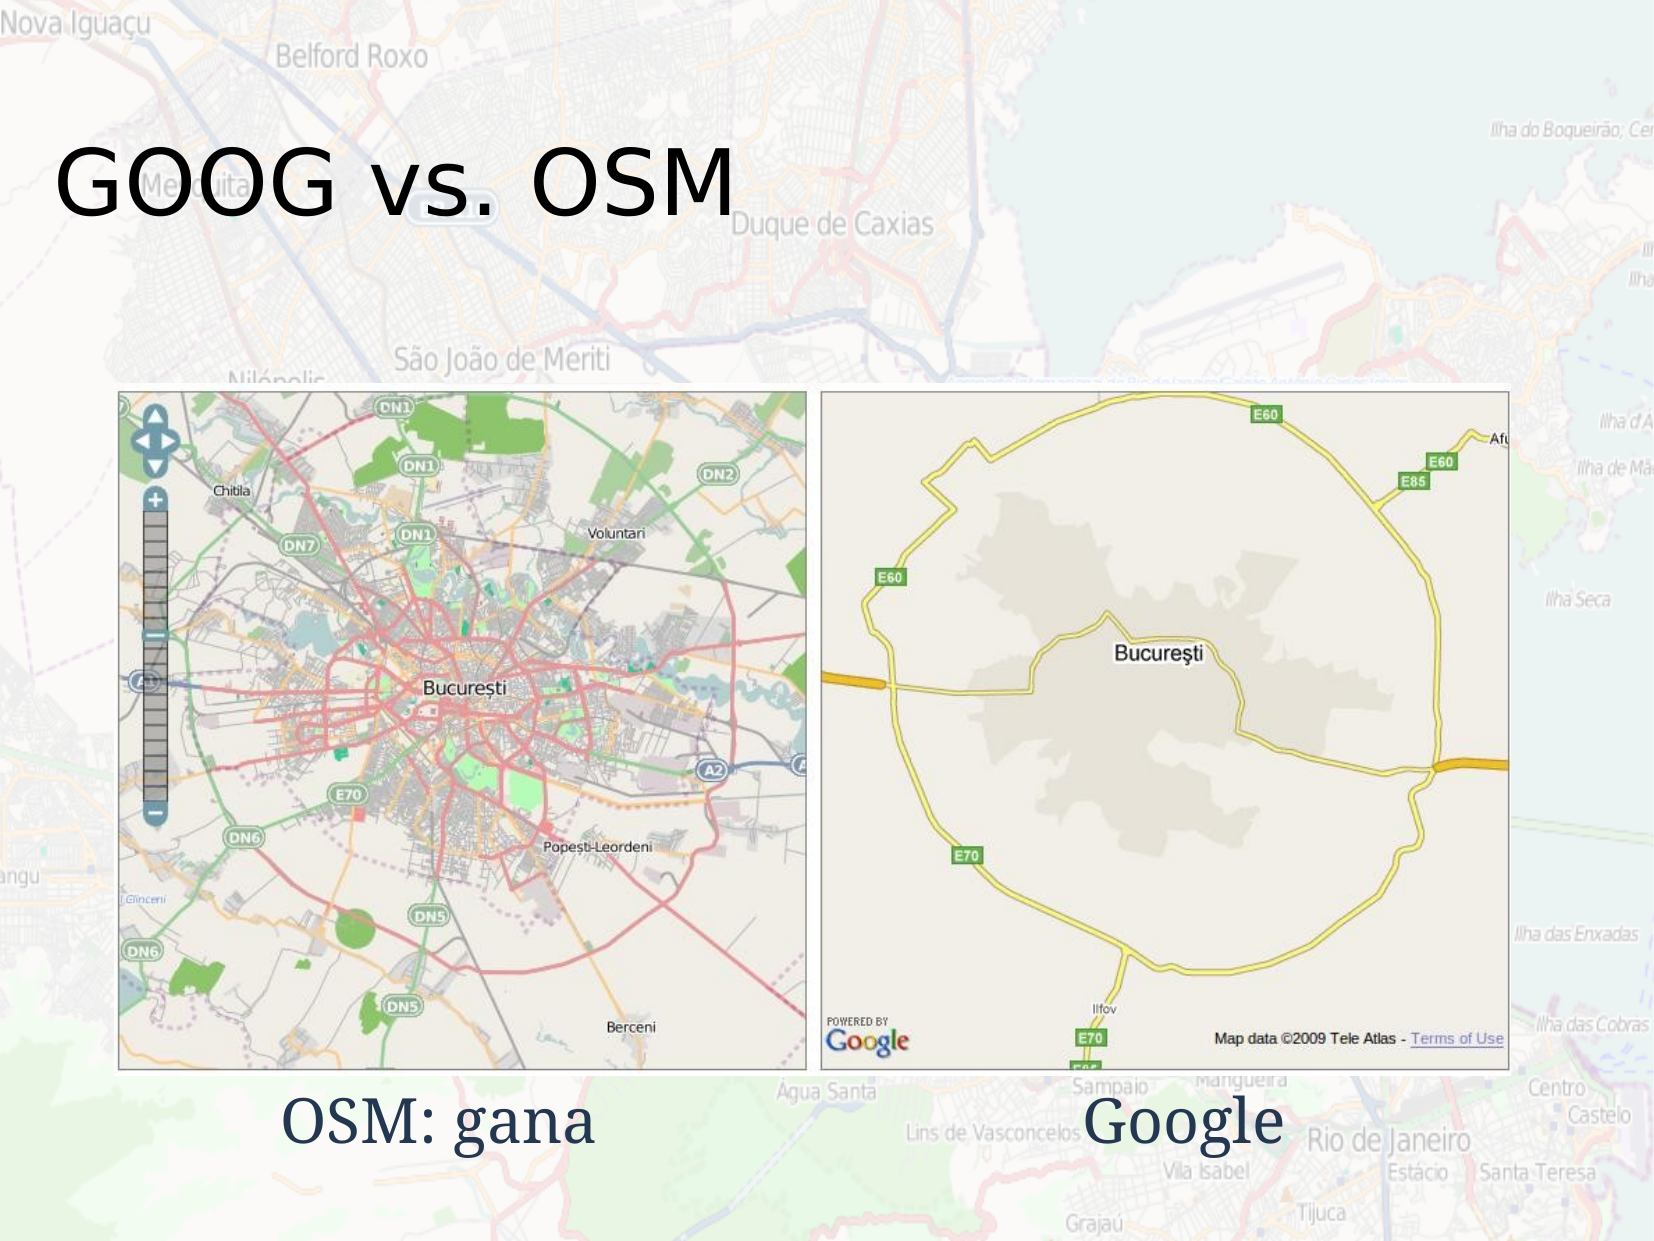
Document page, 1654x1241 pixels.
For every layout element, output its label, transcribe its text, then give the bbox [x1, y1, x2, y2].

picture [114, 383, 1511, 1076]
text_box Google [1082, 1076, 1287, 1162]
text_box OSM: gana [280, 1076, 599, 1162]
title GOOG vs. OSM [45, 56, 1609, 317]
